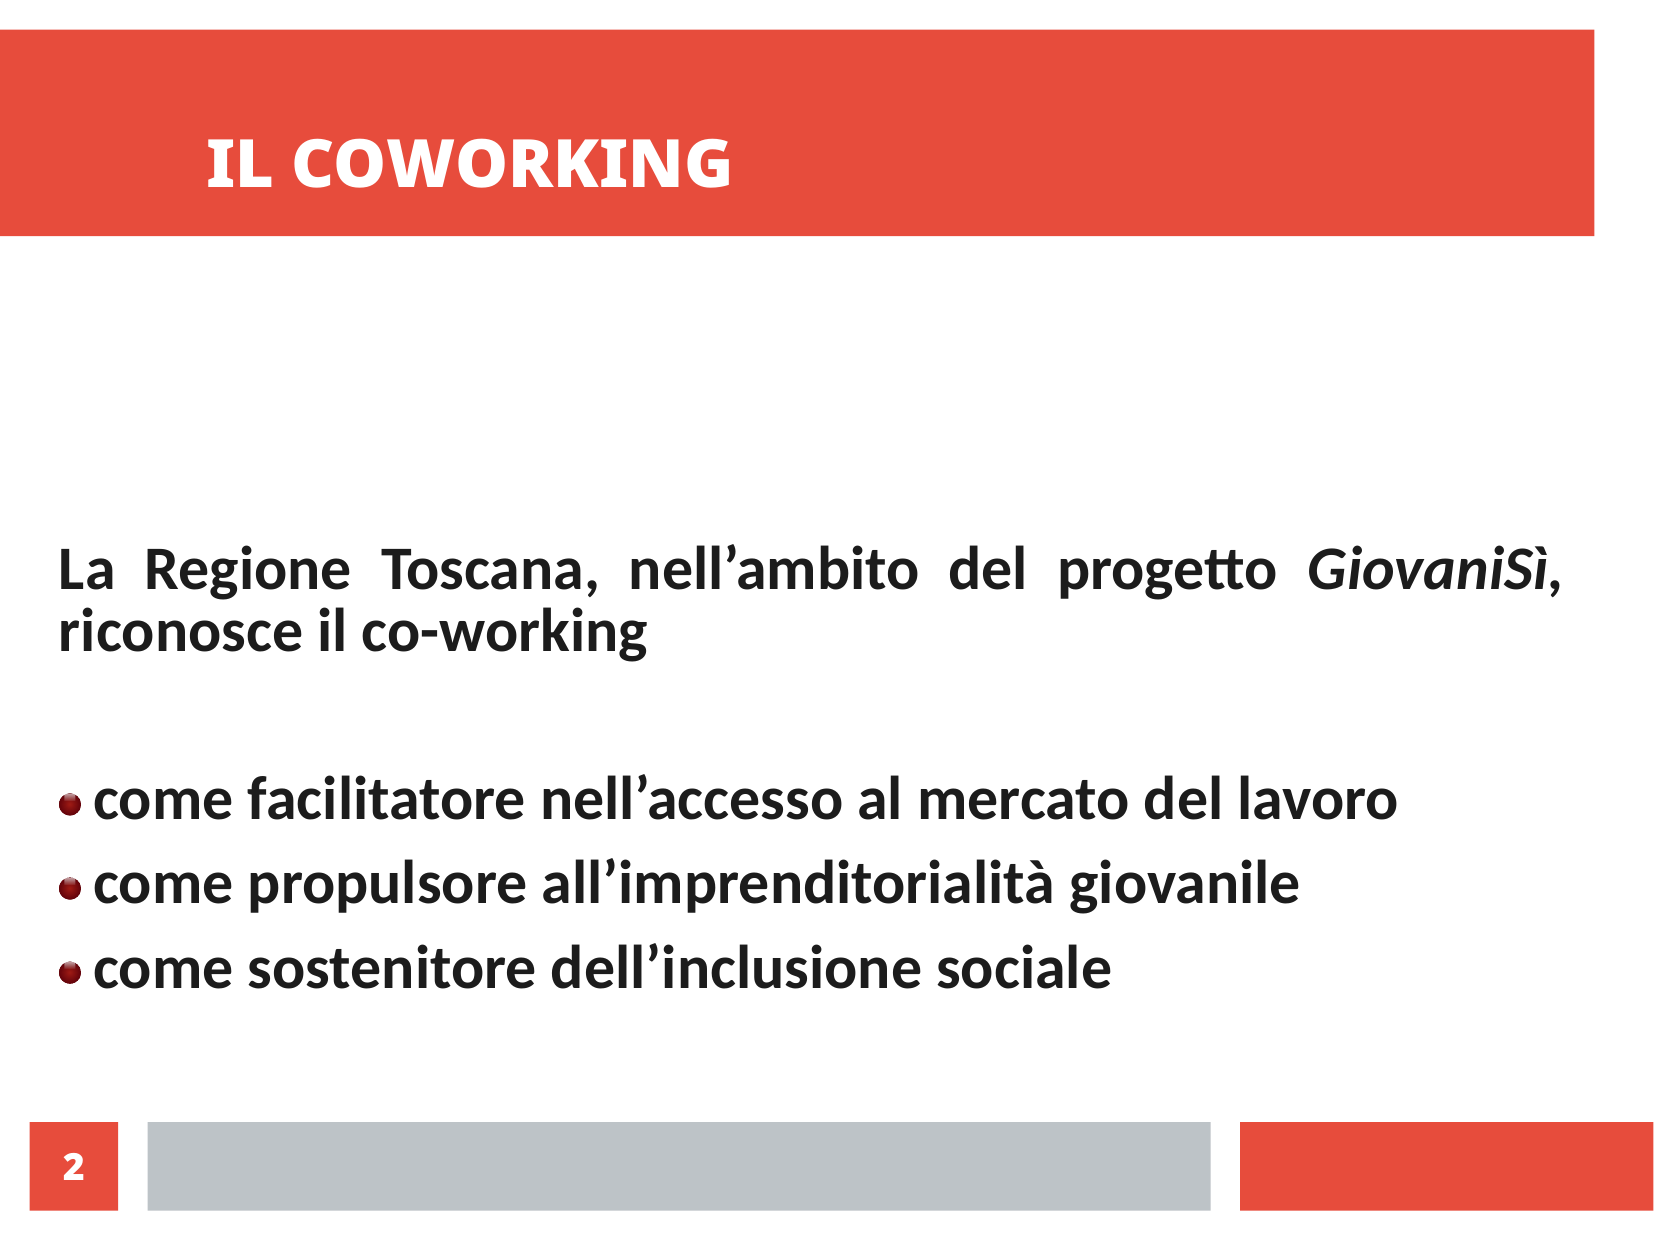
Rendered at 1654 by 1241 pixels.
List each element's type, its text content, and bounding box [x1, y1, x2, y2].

title IL COWORKING [59, 59, 1595, 207]
list La Regione Toscana, nell’ambito del progetto GiovaniSì, riconosce il co-working come facilitatore nell’accesso al mercato del lavoro come propulsore all’imprenditorialità giovanile come sostenitore dell’inclusione sociale [59, 324, 1565, 1093]
